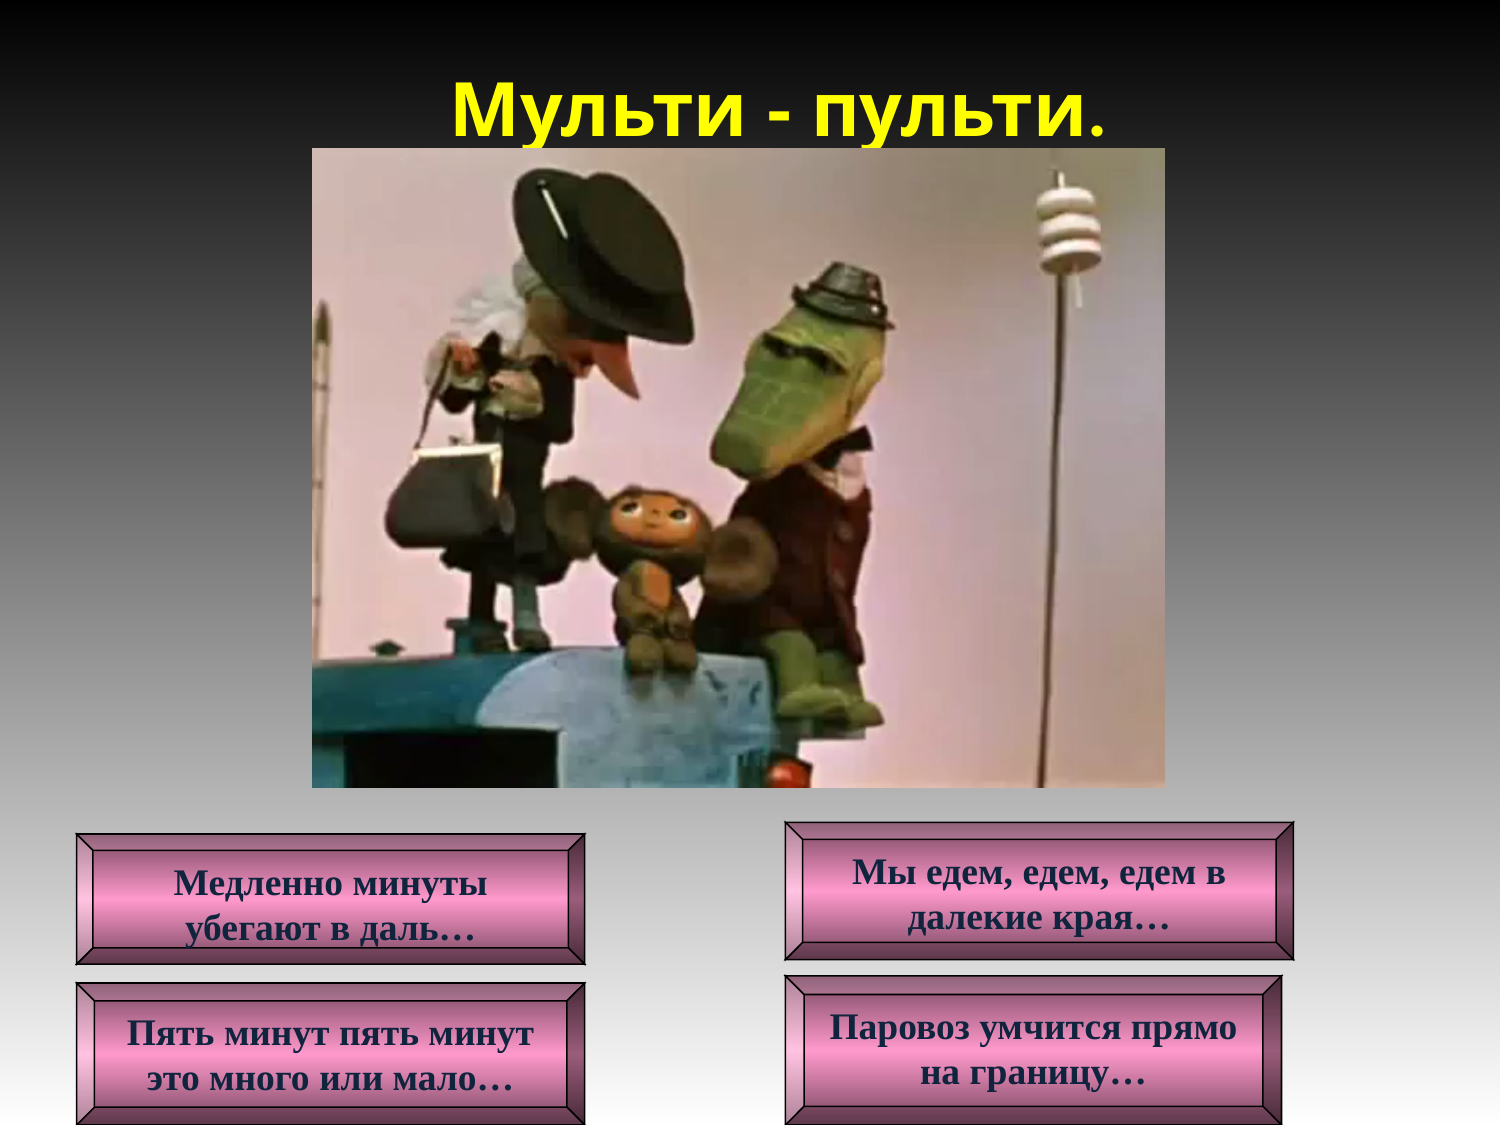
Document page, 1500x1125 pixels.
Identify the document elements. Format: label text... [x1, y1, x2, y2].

picture [312, 148, 1165, 788]
text_box Пять минут пять минут это много или мало… [95, 1001, 566, 1107]
text_box Мульти - пульти. [435, 54, 1123, 148]
text_box Медленно минуты убегают в даль… [93, 851, 568, 947]
text_box Мы едем, едем, едем в далекие края… [803, 840, 1276, 942]
text_box Паровоз умчится прямо на границу… [805, 995, 1262, 1106]
